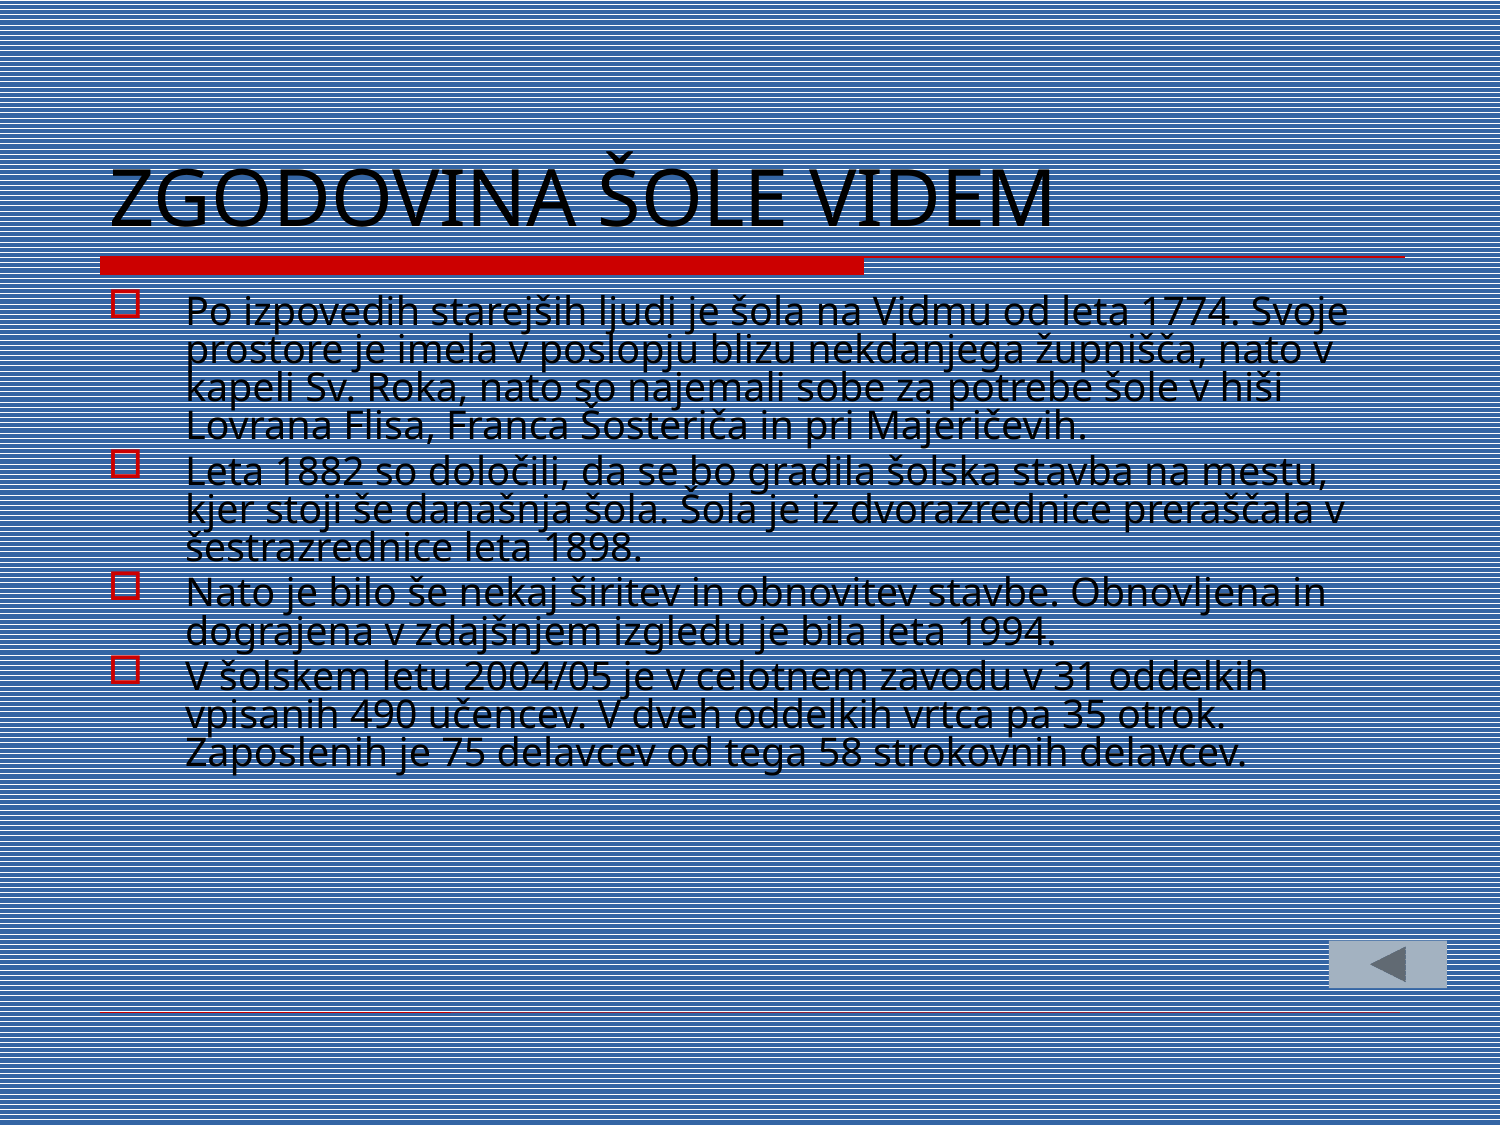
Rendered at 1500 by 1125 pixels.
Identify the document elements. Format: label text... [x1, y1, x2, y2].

title ZGODOVINA ŠOLE VIDEM [94, 50, 1407, 250]
text_box [1328, 940, 1447, 989]
list Po izpovedih starejših ljudi je šola na Vidmu od leta 1774. Svoje prostore je imela v poslopju blizu nekdanjega župnišča, nato v kapeli Sv. Roka, nato so najemali sobe za potrebe šole v hiši Lovrana Flisa, Franca Šosteriča in pri Majeričevih. Leta 1882 so določili, da se bo gradila šolska stavba na mestu, kjer stoji še današnja šola. Šola je iz dvorazrednice preraščala v šestrazrednice leta 1898. Nato je bilo še nekaj širitev in obnovitev stavbe. Obnovljena in dograjena v zdajšnjem izgledu je bila leta 1994. V šolskem letu 2004/05 je v celotnem zavodu v 31 oddelkih vpisanih 490 učencev. V dveh oddelkih vrtca pa 35 otrok. Zaposlenih je 75 delavcev od tega 58 strokovnih delavcev. [92, 287, 1406, 988]
